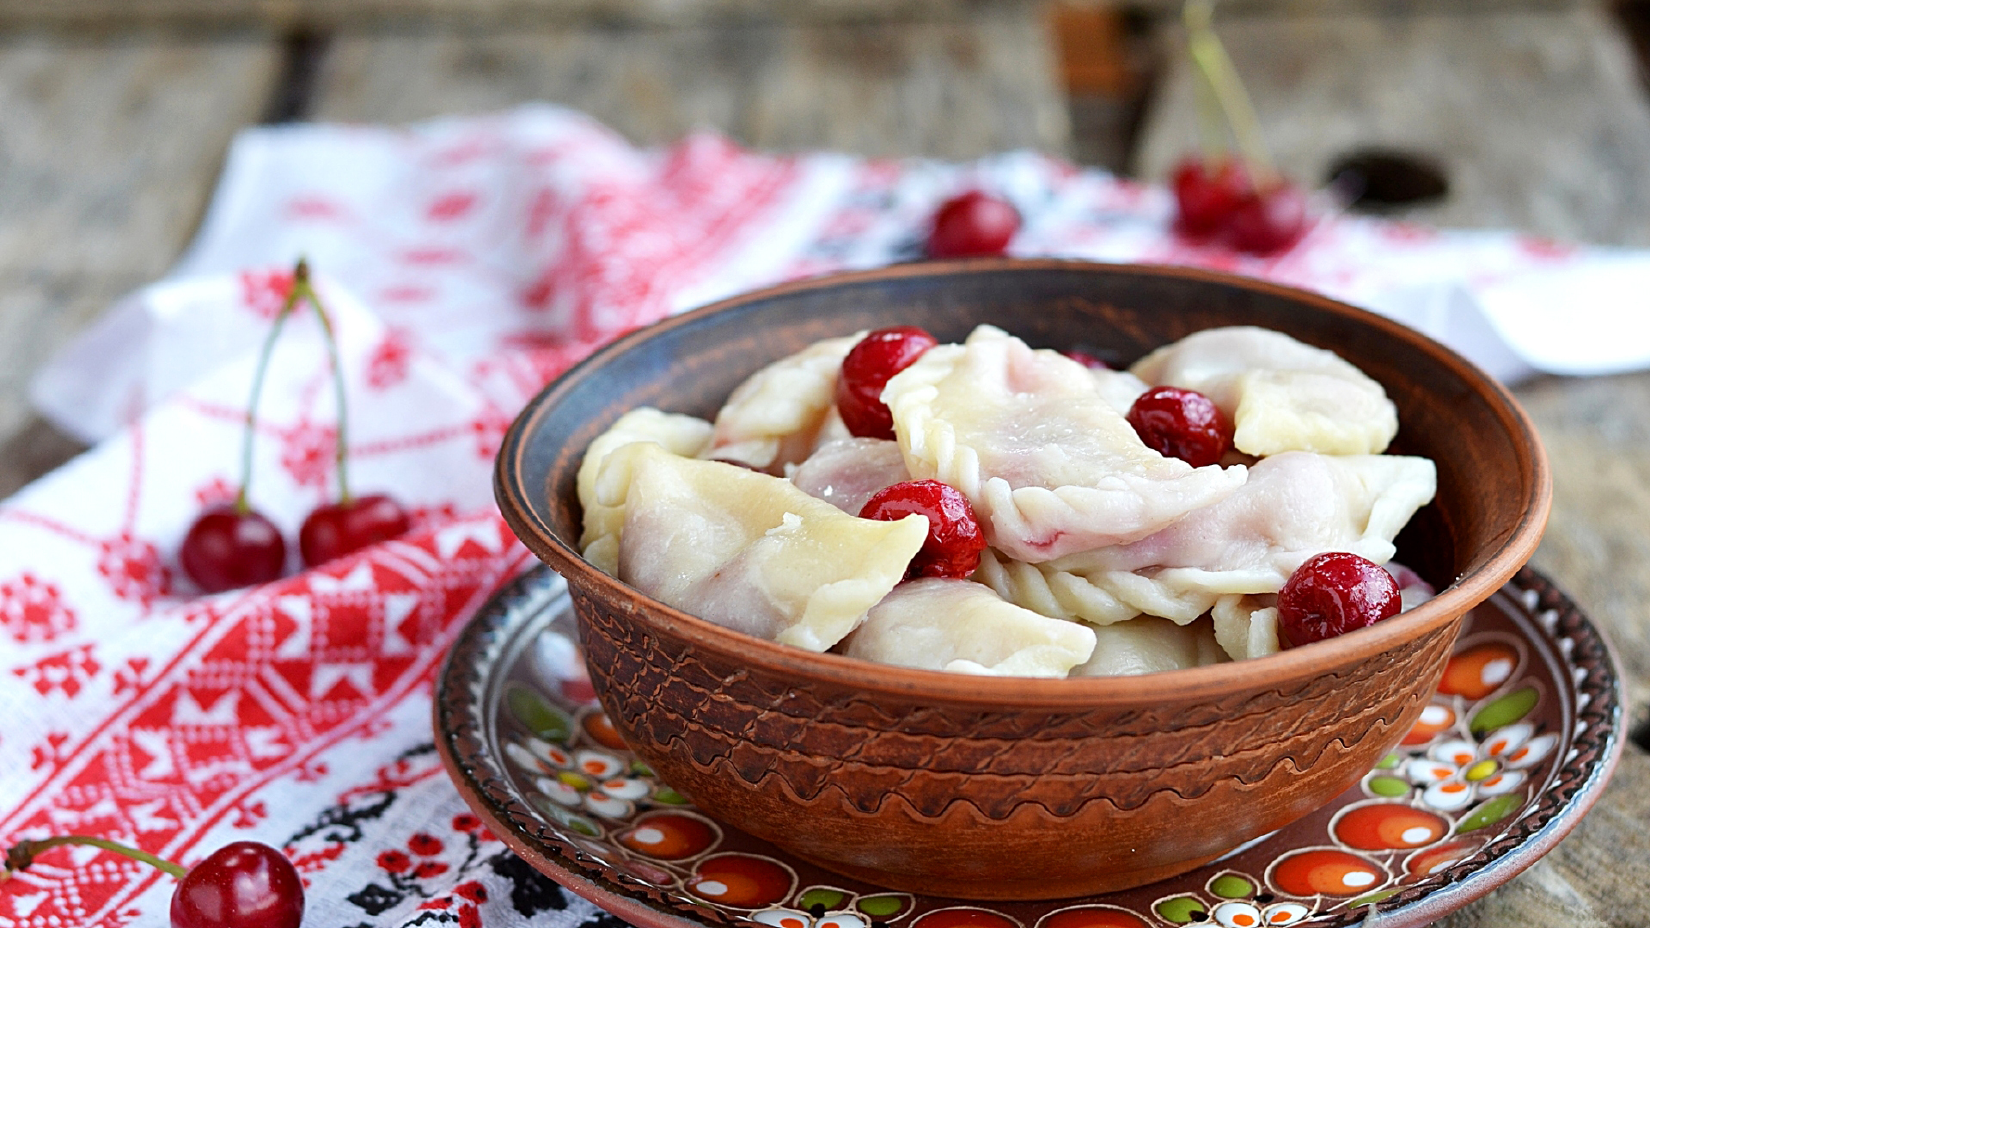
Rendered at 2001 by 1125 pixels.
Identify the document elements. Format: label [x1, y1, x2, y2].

picture [0, 0, 1650, 929]
